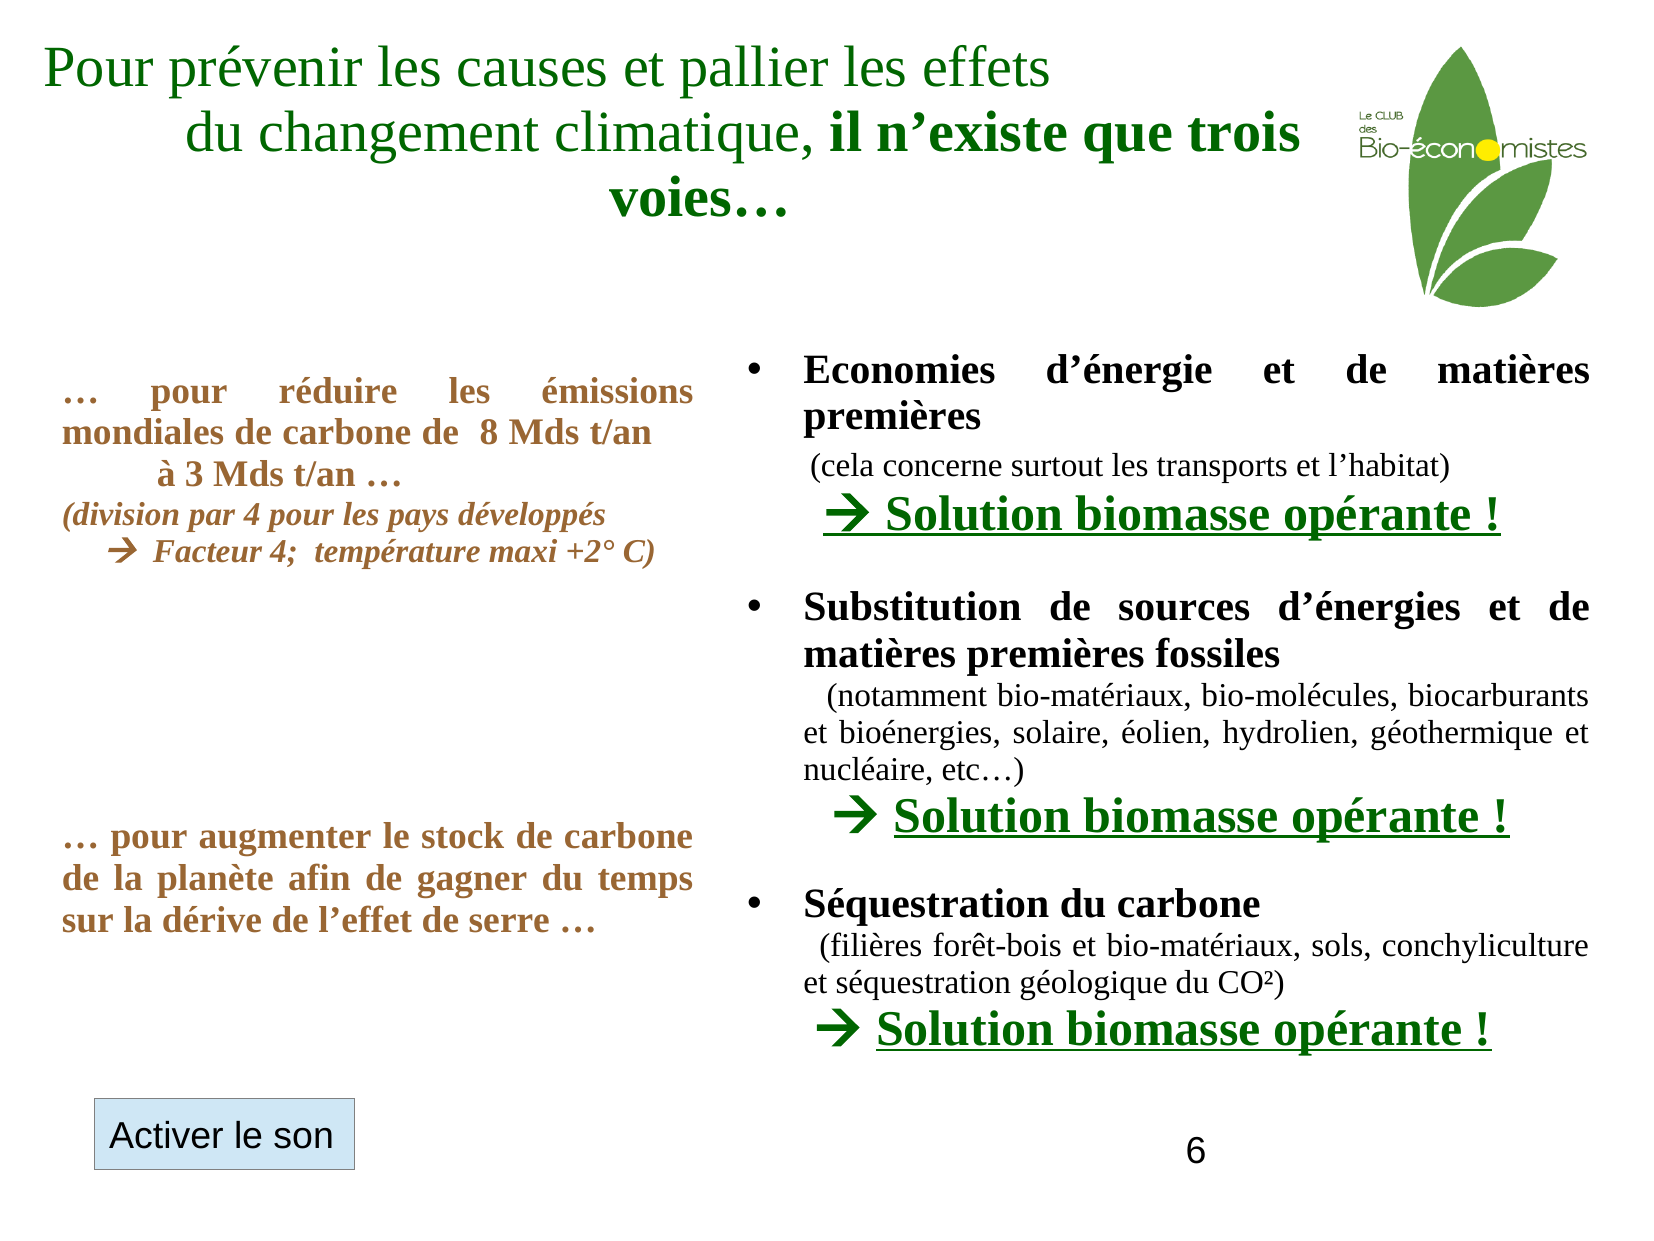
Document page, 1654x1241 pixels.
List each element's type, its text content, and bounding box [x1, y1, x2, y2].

text_box … pour augmenter le stock de carbone de la planète afin de gagner du temps sur la dérive de l’effet de serre … [47, 807, 709, 949]
picture [1358, 29, 1606, 325]
text_box <numéro> [1185, 1129, 1560, 1204]
text_box Activer le son [94, 1098, 355, 1170]
text_box … pour réduire les émissions mondiales de carbone de 8 Mds t/an à 3 Mds t/an … (division par 4 pour les pays développés  Facteur 4; température maxi +2° C) [47, 362, 709, 578]
text_box Pour prévenir les causes et pallier les effets du changement climatique, il n’existe que trois voies… [41, 64, 1358, 195]
text_box Economies d’énergie et de matières premières (cela concerne surtout les transports et l’habitat)  Solution biomasse opérante ! Substitution de sources d’énergies et de matières premières fossiles (notamment bio-matériaux, bio-molécules, biocarburants et bioénergies, solaire, éolien, hydrolien, géothermique et nucléaire, etc…)  Solution biomasse opérante ! Séquestration du carbone (filières forêt-bois et bio-matériaux, sols, conchyliculture et séquestration géologique du CO²)  Solution biomasse opérante ! [732, 338, 1606, 1065]
